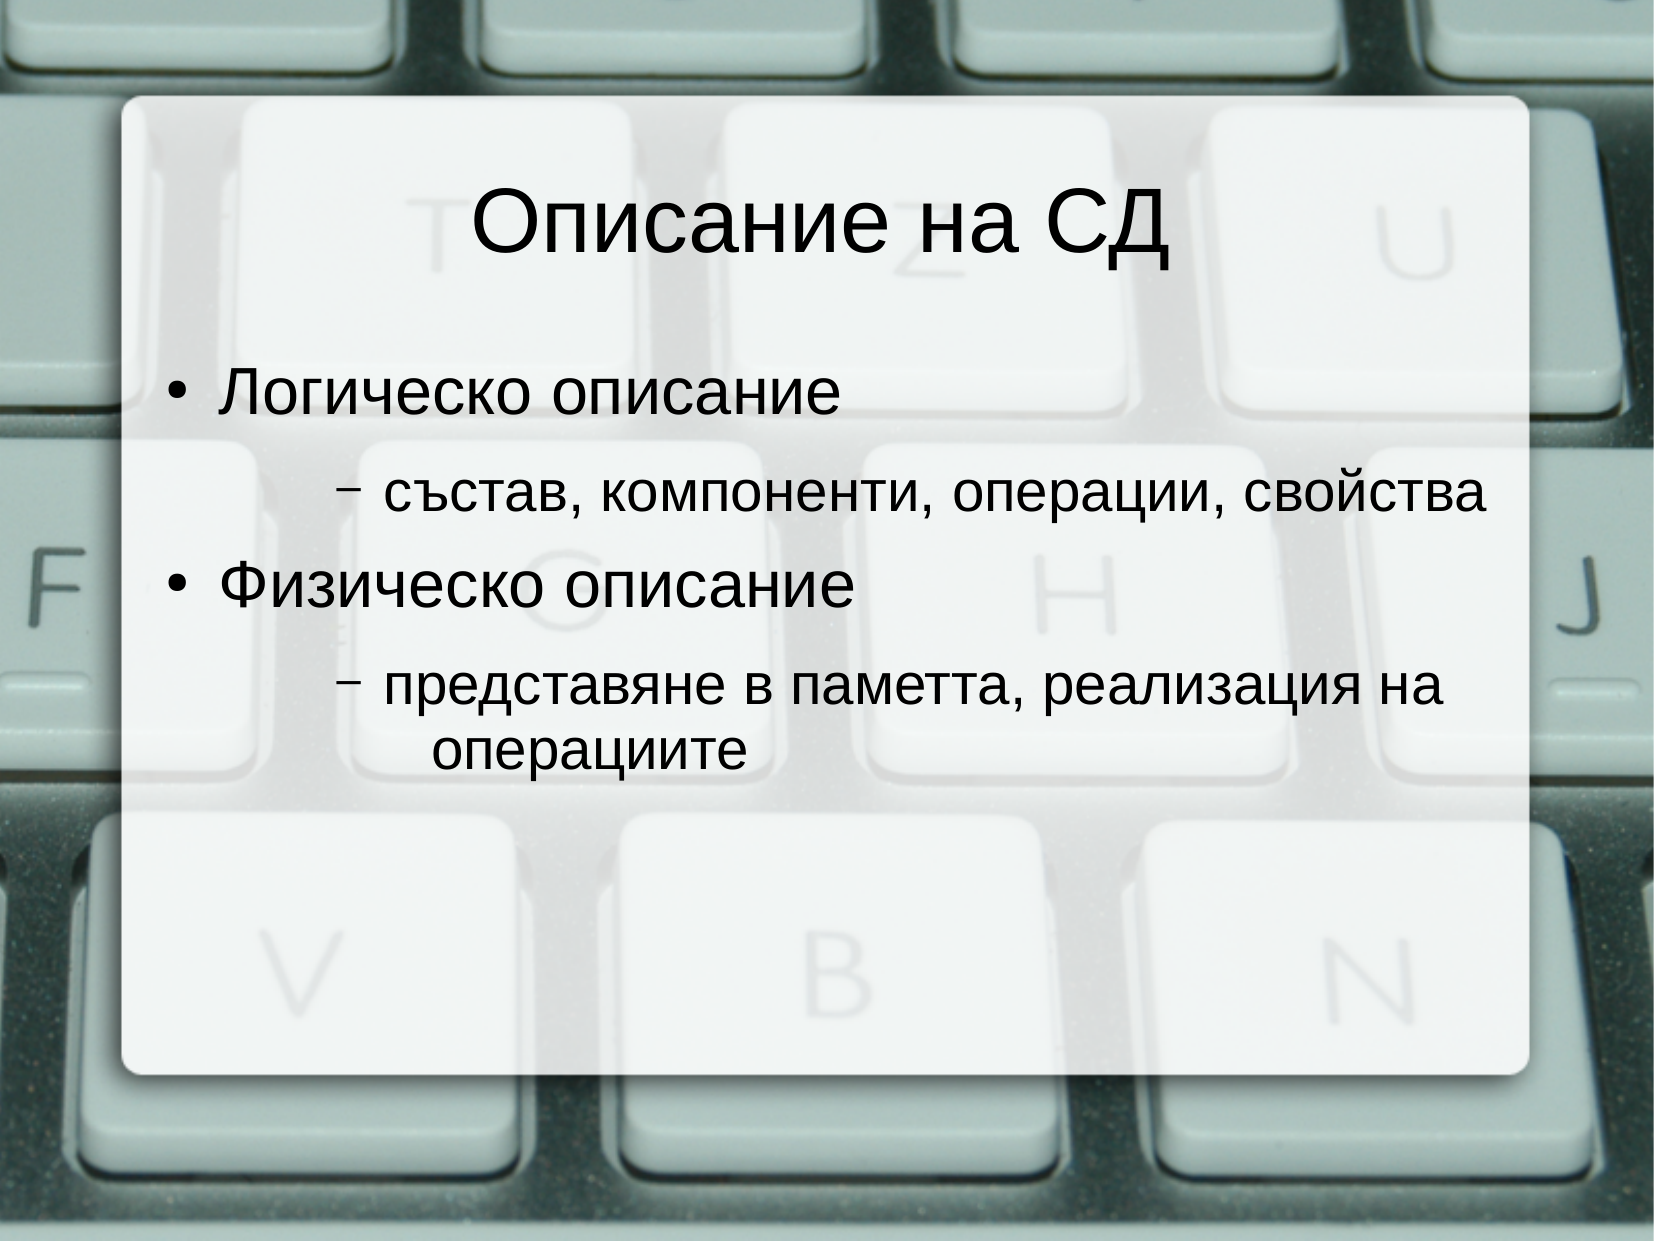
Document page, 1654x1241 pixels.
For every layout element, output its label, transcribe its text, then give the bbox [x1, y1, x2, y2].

title Описание на СД [135, 117, 1506, 325]
list Логическо описание състав, компоненти, операции, свойства Физическо описание представяне в паметта, реализация на операциите [147, 354, 1506, 1074]
picture [0, 0, 1654, 1241]
